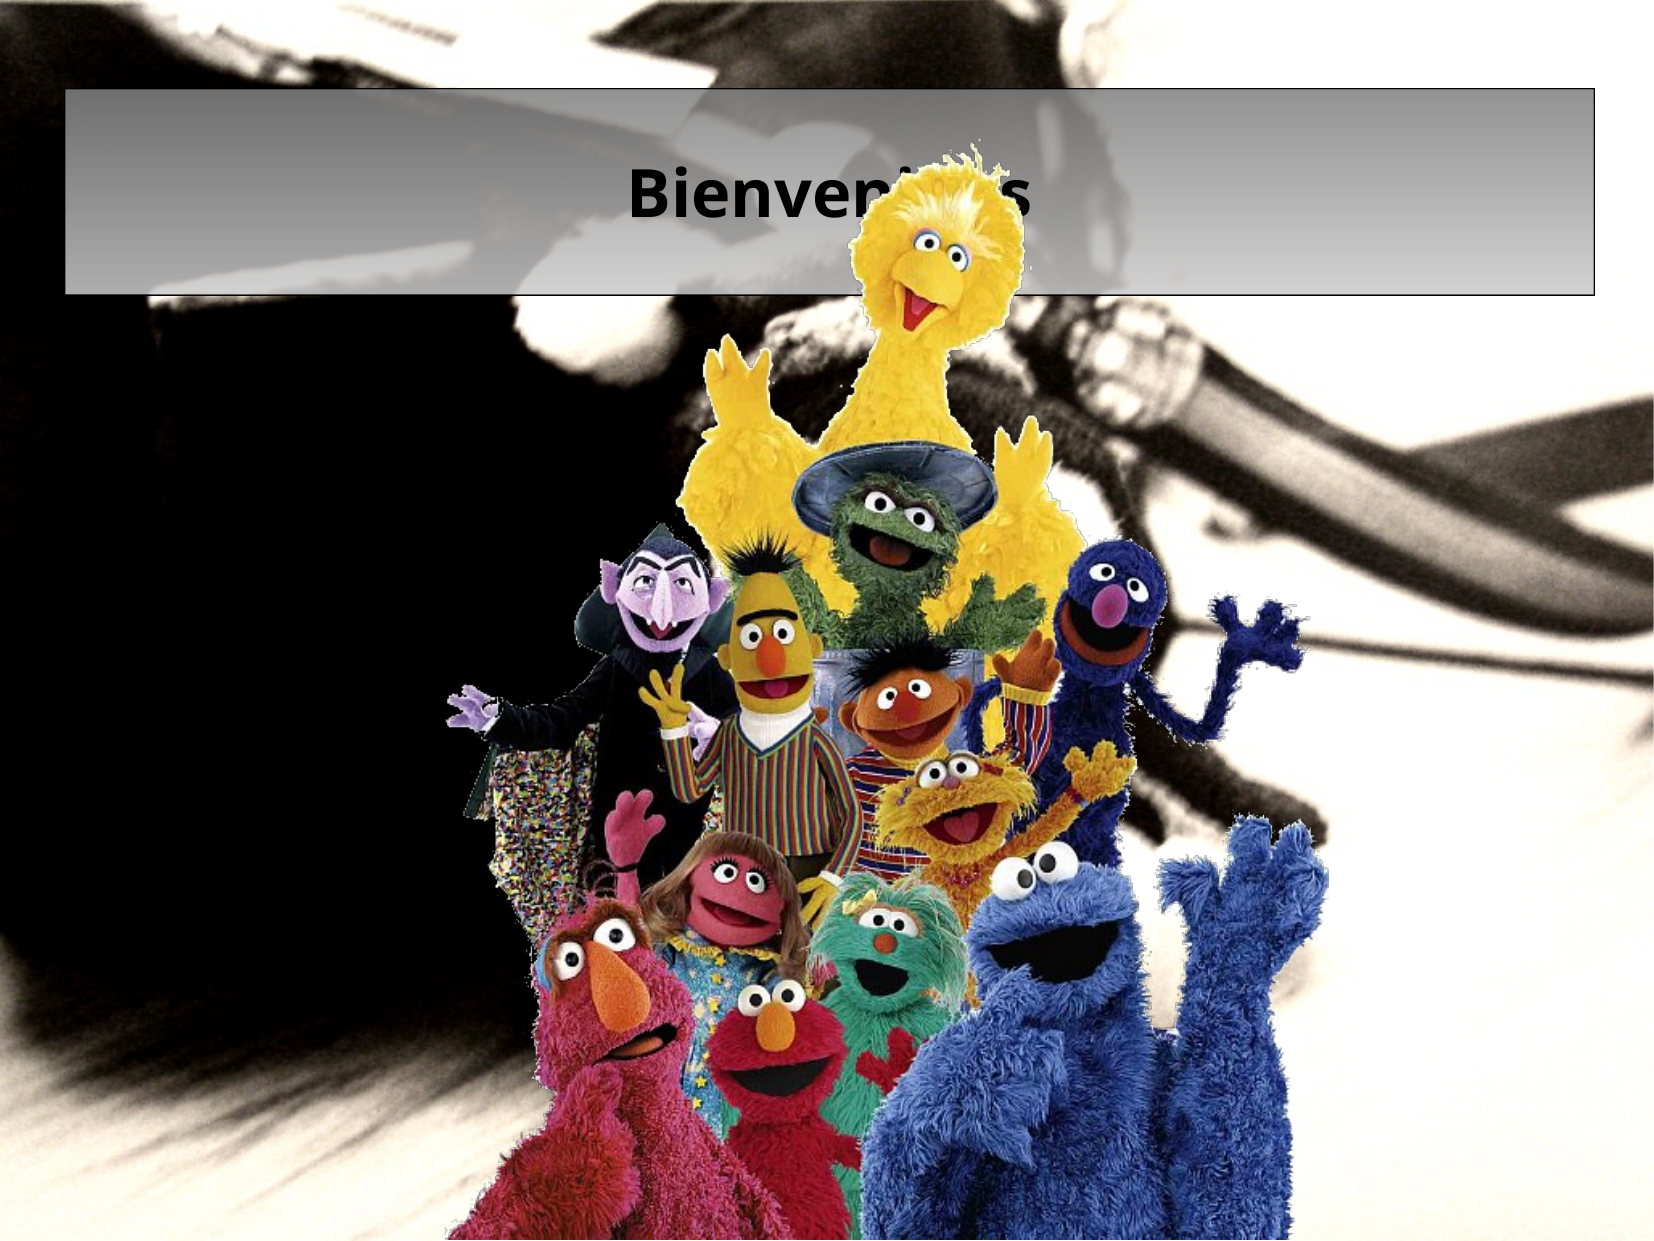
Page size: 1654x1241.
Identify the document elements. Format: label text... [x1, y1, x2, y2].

picture [0, 0, 1654, 1241]
title Bienvenidos [64, 88, 1595, 296]
